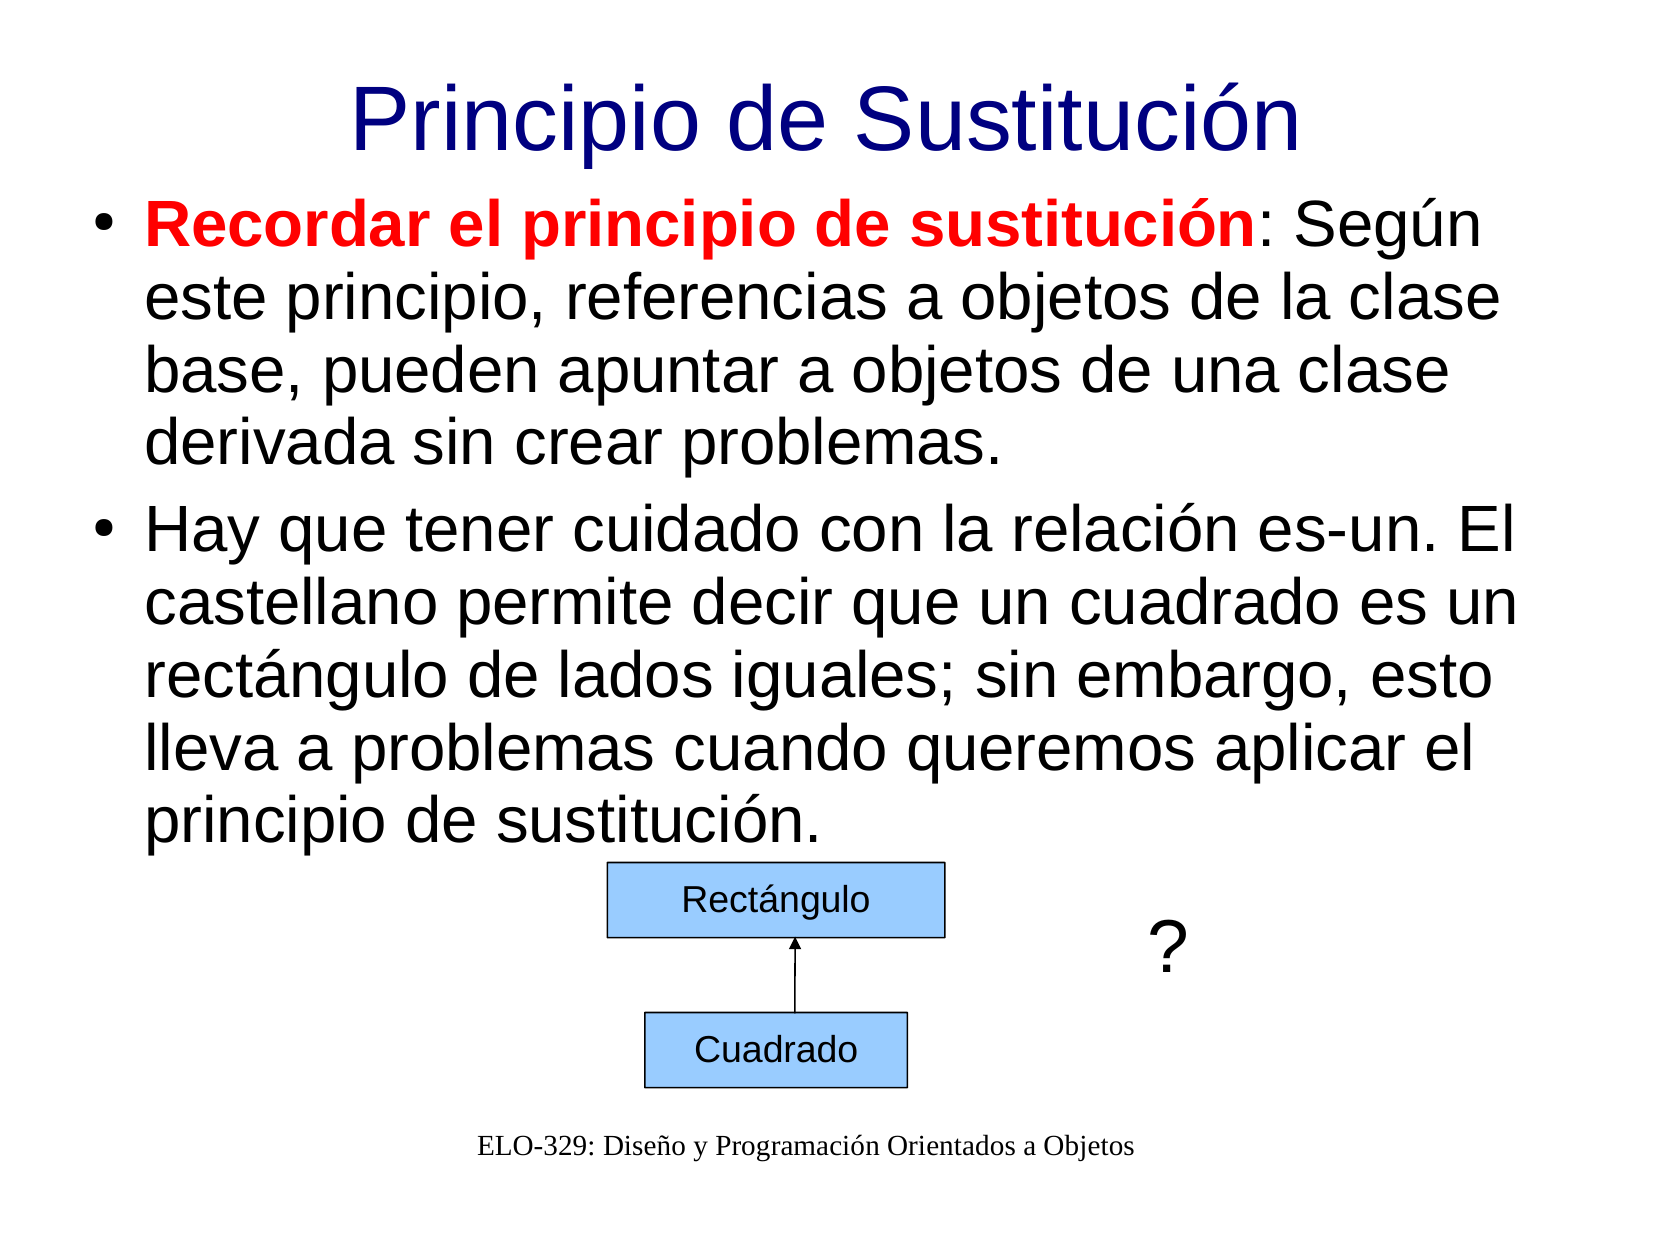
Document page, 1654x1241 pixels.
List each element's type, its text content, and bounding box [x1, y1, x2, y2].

text_box Rectángulo [607, 862, 945, 938]
text_box Cuadrado [644, 1012, 908, 1088]
title Principio de Sustitución [82, 49, 1571, 188]
text_box ? [1132, 900, 1208, 997]
list Recordar el principio de sustitución: Según este principio, referencias a objetos de la clase base, pueden apuntar a objetos de una clase derivada sin crear problemas. Hay que tener cuidado con la relación es-un. El castellano permite decir que un cuadrado es un rectángulo de lados iguales; sin embargo, esto lleva a problemas cuando queremos aplicar el principio de sustitución. [75, 187, 1564, 863]
